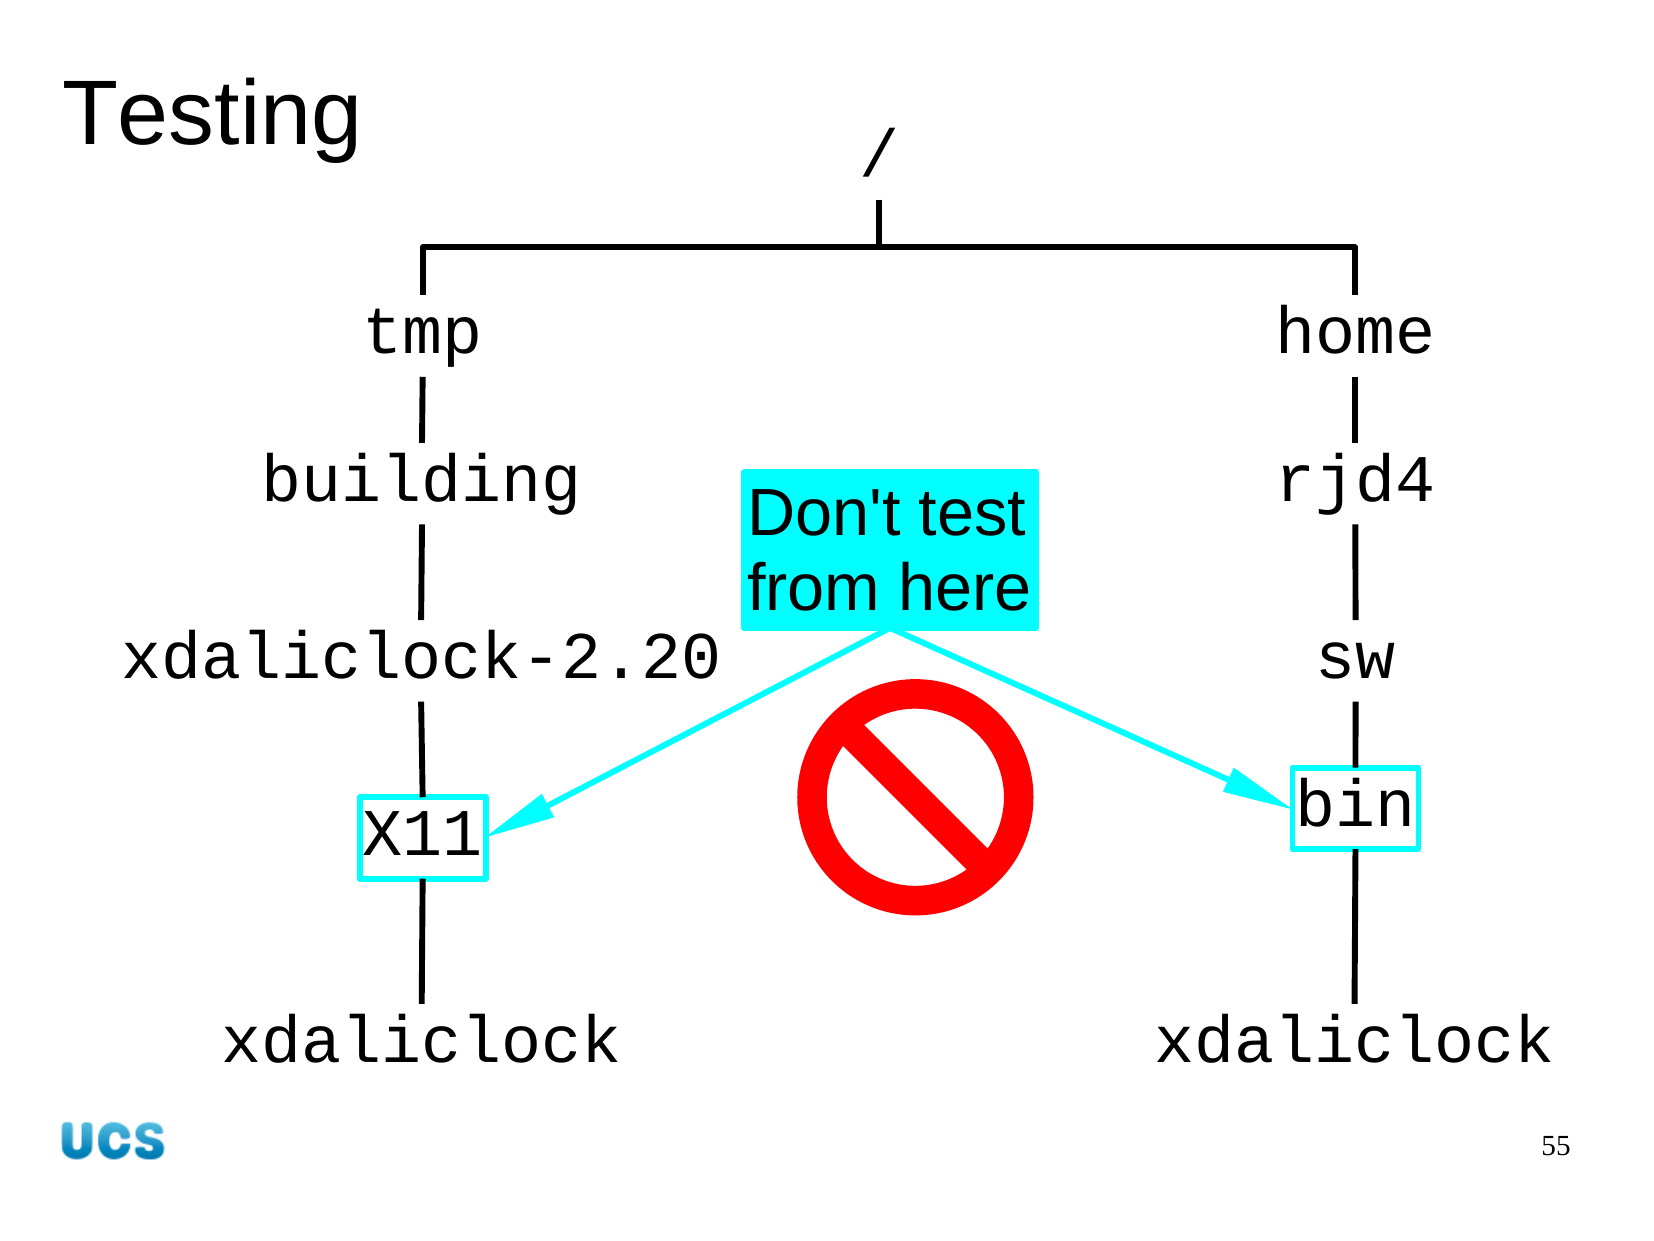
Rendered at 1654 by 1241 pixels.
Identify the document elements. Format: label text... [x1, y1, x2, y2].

text_box home [1272, 295, 1439, 377]
text_box Testing [59, 59, 367, 168]
text_box xdaliclock [1151, 1003, 1558, 1086]
text_box building [259, 442, 586, 525]
text_box bin [1292, 767, 1419, 850]
text_box tmp [359, 295, 486, 377]
text_box [797, 679, 1034, 916]
text_box / [856, 118, 903, 200]
picture [61, 1121, 165, 1161]
text_box X11 [359, 797, 486, 879]
text_box xdaliclock-2.20 [118, 620, 725, 702]
text_box rjd4 [1272, 442, 1439, 525]
text_box xdaliclock [218, 1003, 625, 1086]
text_box sw [1312, 620, 1399, 702]
text_box Don't test from here [744, 472, 1037, 628]
